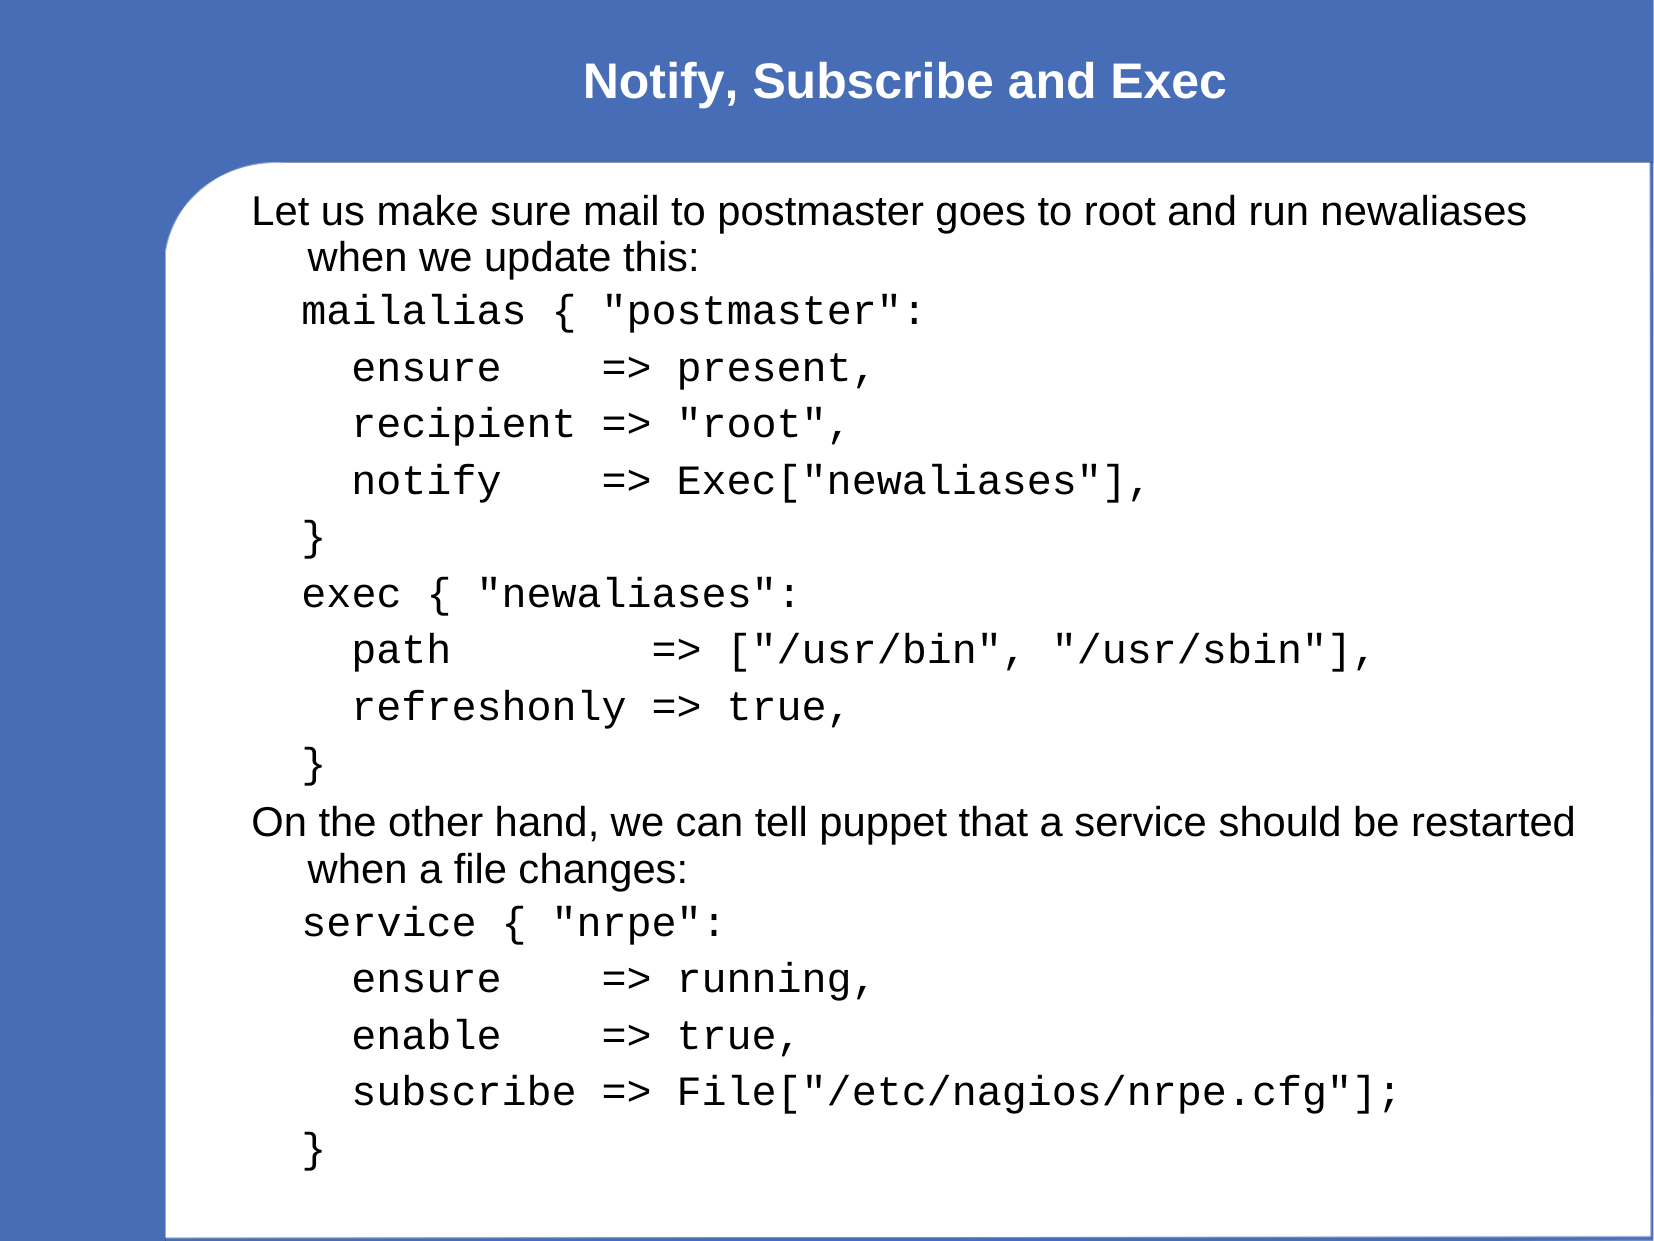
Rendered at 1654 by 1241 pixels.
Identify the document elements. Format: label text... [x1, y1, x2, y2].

picture [0, 0, 1654, 1241]
title Notify, Subscribe and Exec [225, 12, 1586, 151]
list Let us make sure mail to postmaster goes to root and run newaliases when we update this: mailalias { "postmaster": ensure => present, recipient => "root", notify => Exec["newaliases"], } exec { "newaliases": path => ["/usr/bin", "/usr/sbin"], refreshonly => true, } On the other hand, we can tell puppet that a service should be restarted when a file changes: service { "nrpe": ensure => running, enable => true, subscribe => File["/etc/nagios/nrpe.cfg"]; } [251, 187, 1613, 1241]
